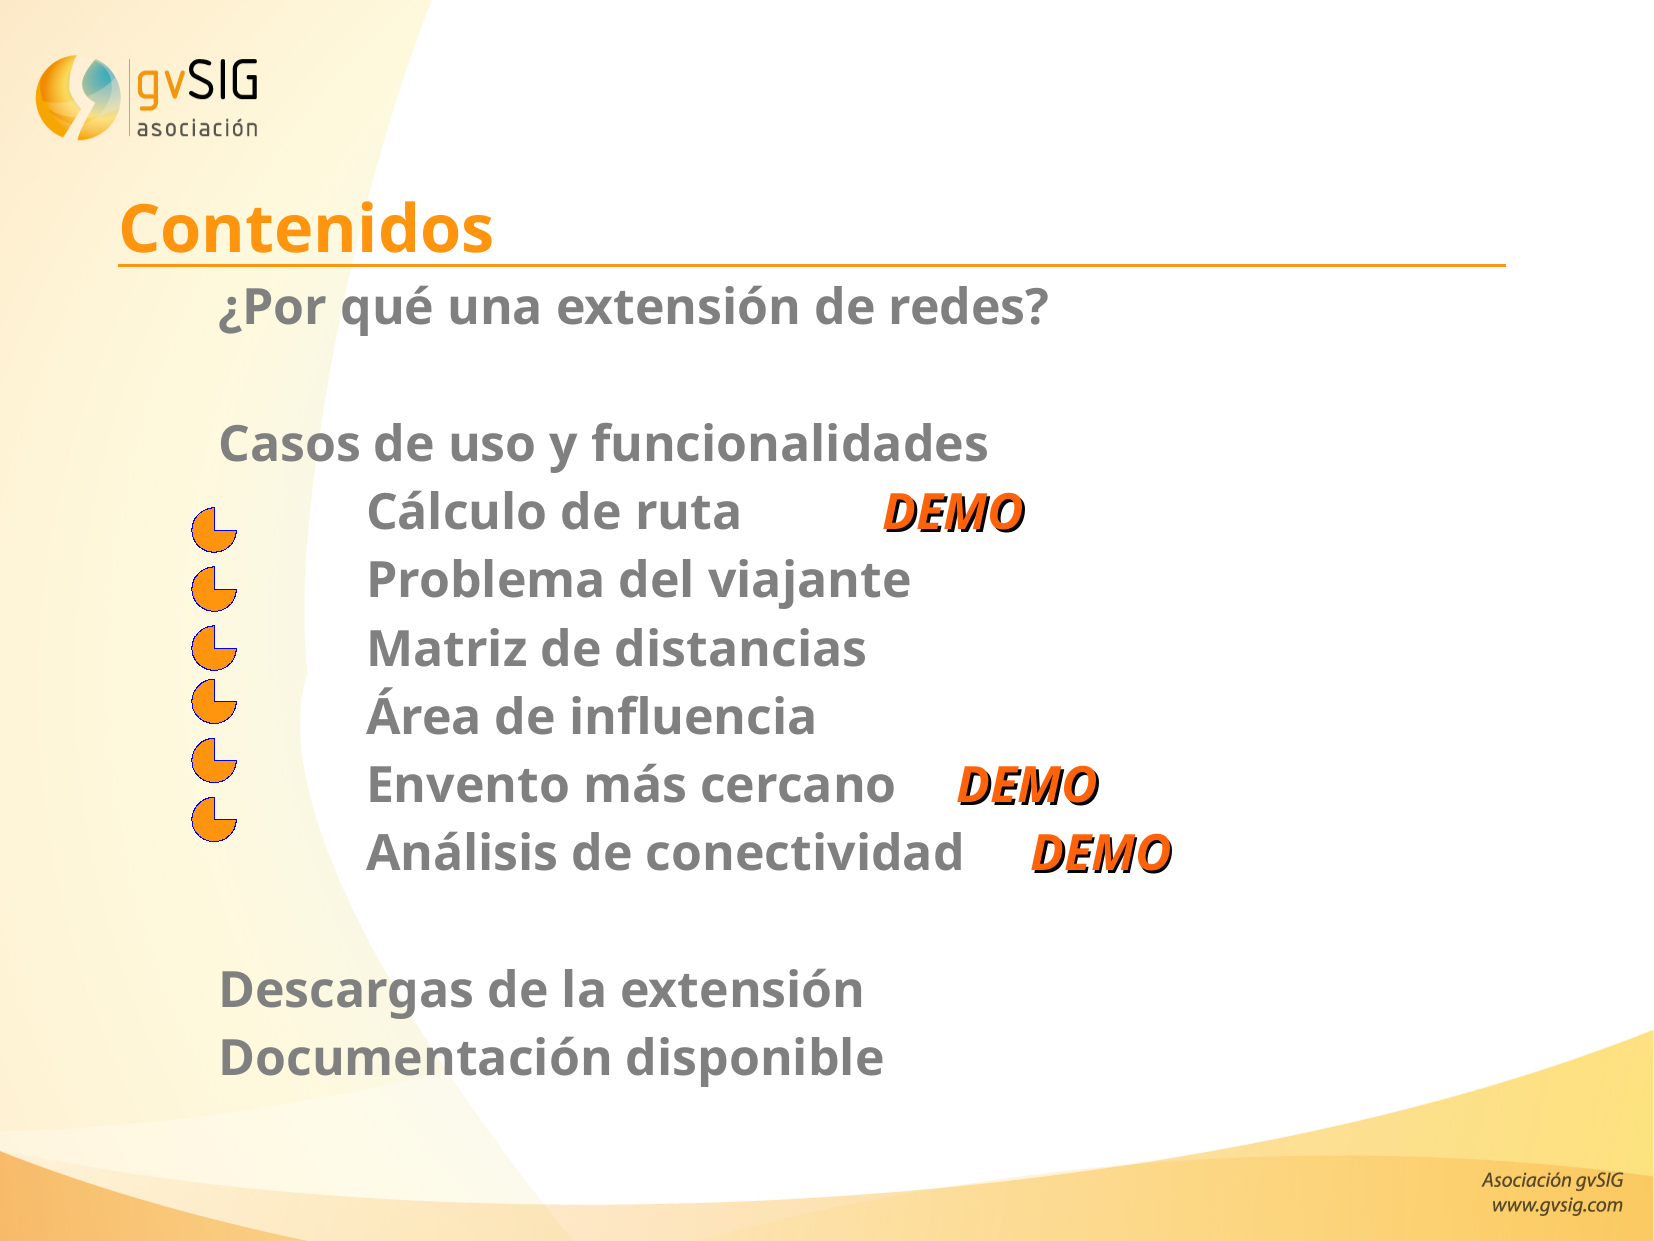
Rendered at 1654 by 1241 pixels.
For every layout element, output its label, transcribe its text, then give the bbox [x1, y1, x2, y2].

title ¿Por qué una extensión de redes? Casos de uso y funcionalidades Cálculo de ruta DEMO Problema del viajante Matriz de distancias Área de influencia Envento más cercano DEMO Análisis de conectividad DEMO Descargas de la extensión Documentación disponible [218, 331, 1607, 1031]
text_box [191, 679, 237, 724]
title Contenidos [118, 177, 1607, 276]
text_box [191, 625, 237, 671]
text_box [191, 566, 237, 612]
picture [0, 0, 1654, 1241]
text_box [191, 797, 237, 842]
text_box [191, 507, 237, 553]
text_box [191, 738, 237, 783]
